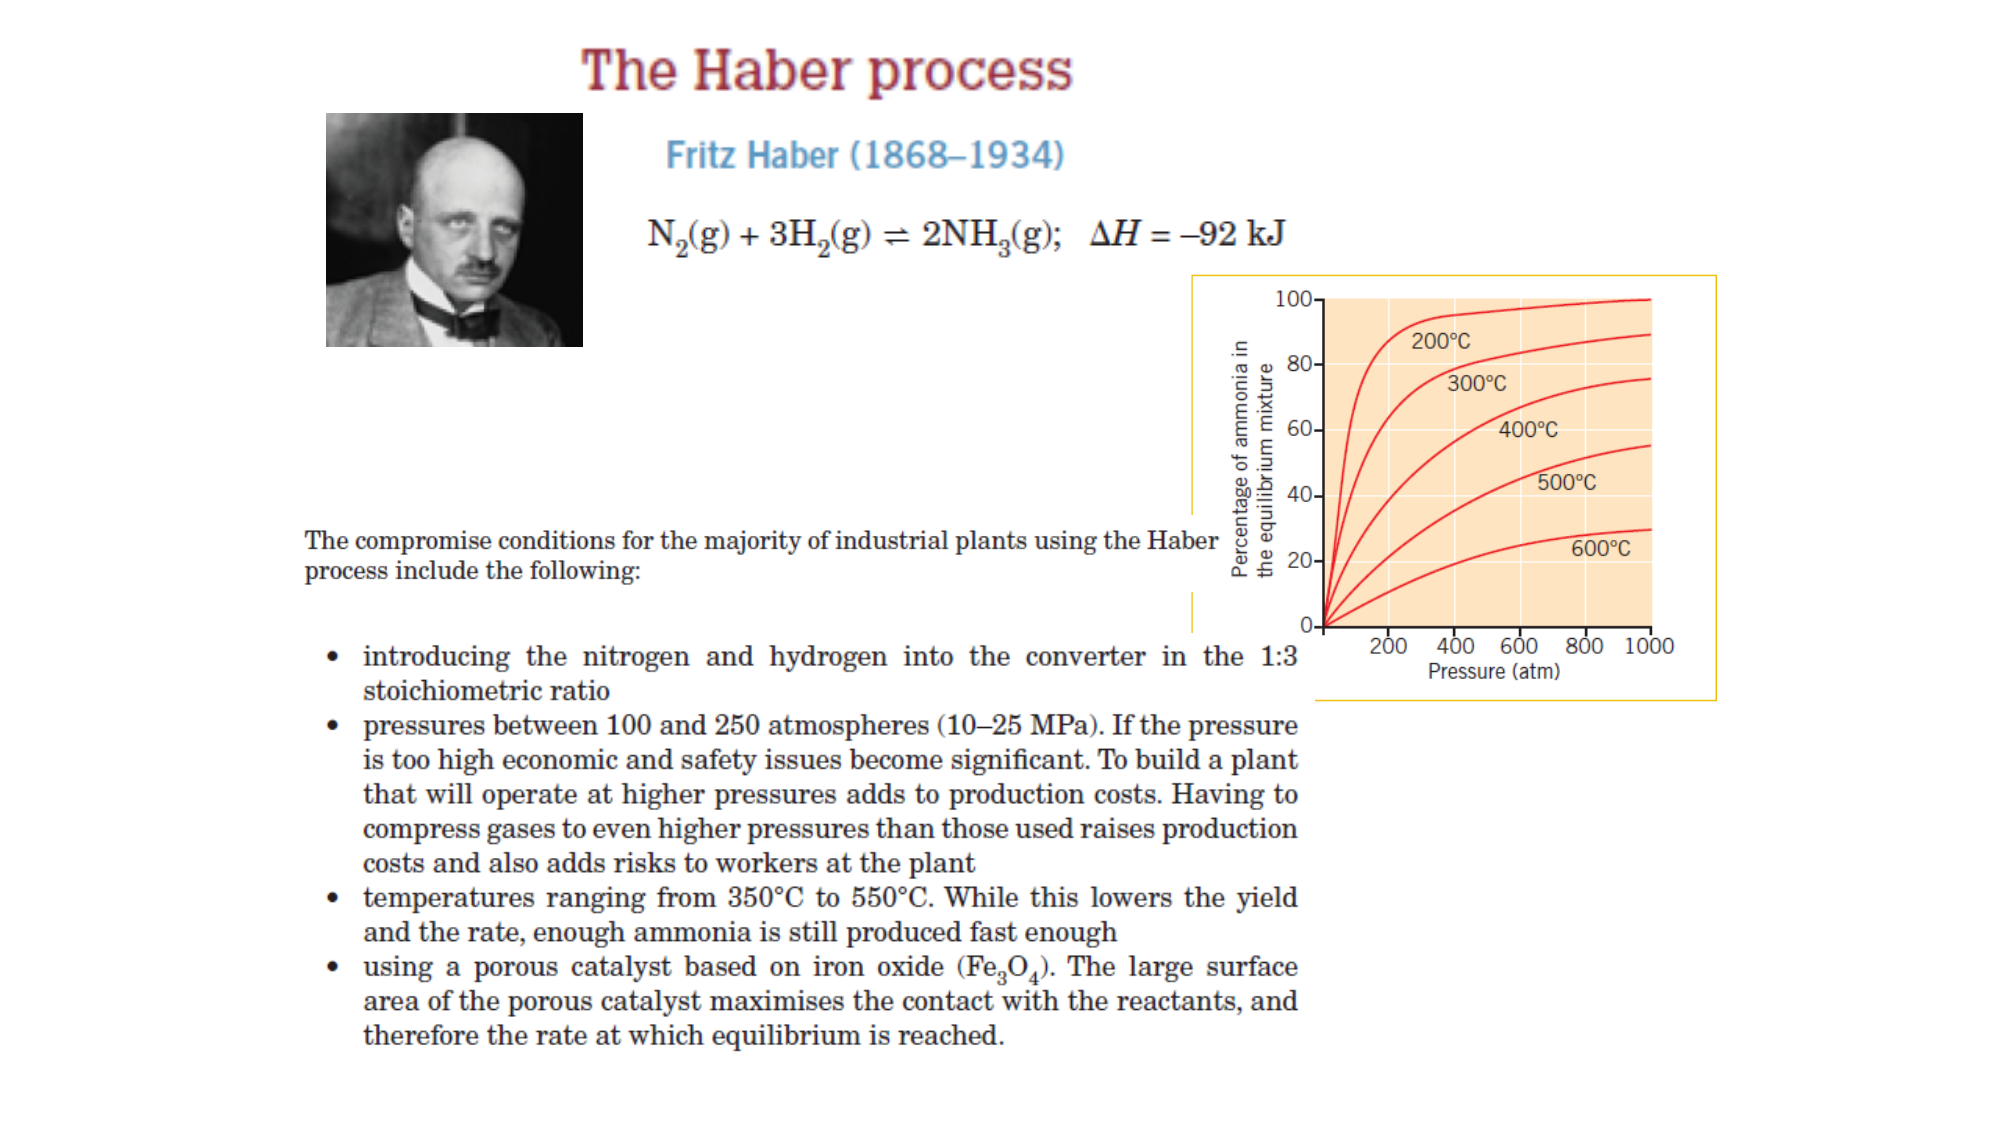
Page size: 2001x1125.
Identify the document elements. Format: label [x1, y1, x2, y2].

picture [657, 125, 1067, 185]
picture [539, 0, 1124, 107]
picture [326, 113, 583, 347]
picture [291, 196, 1717, 1056]
